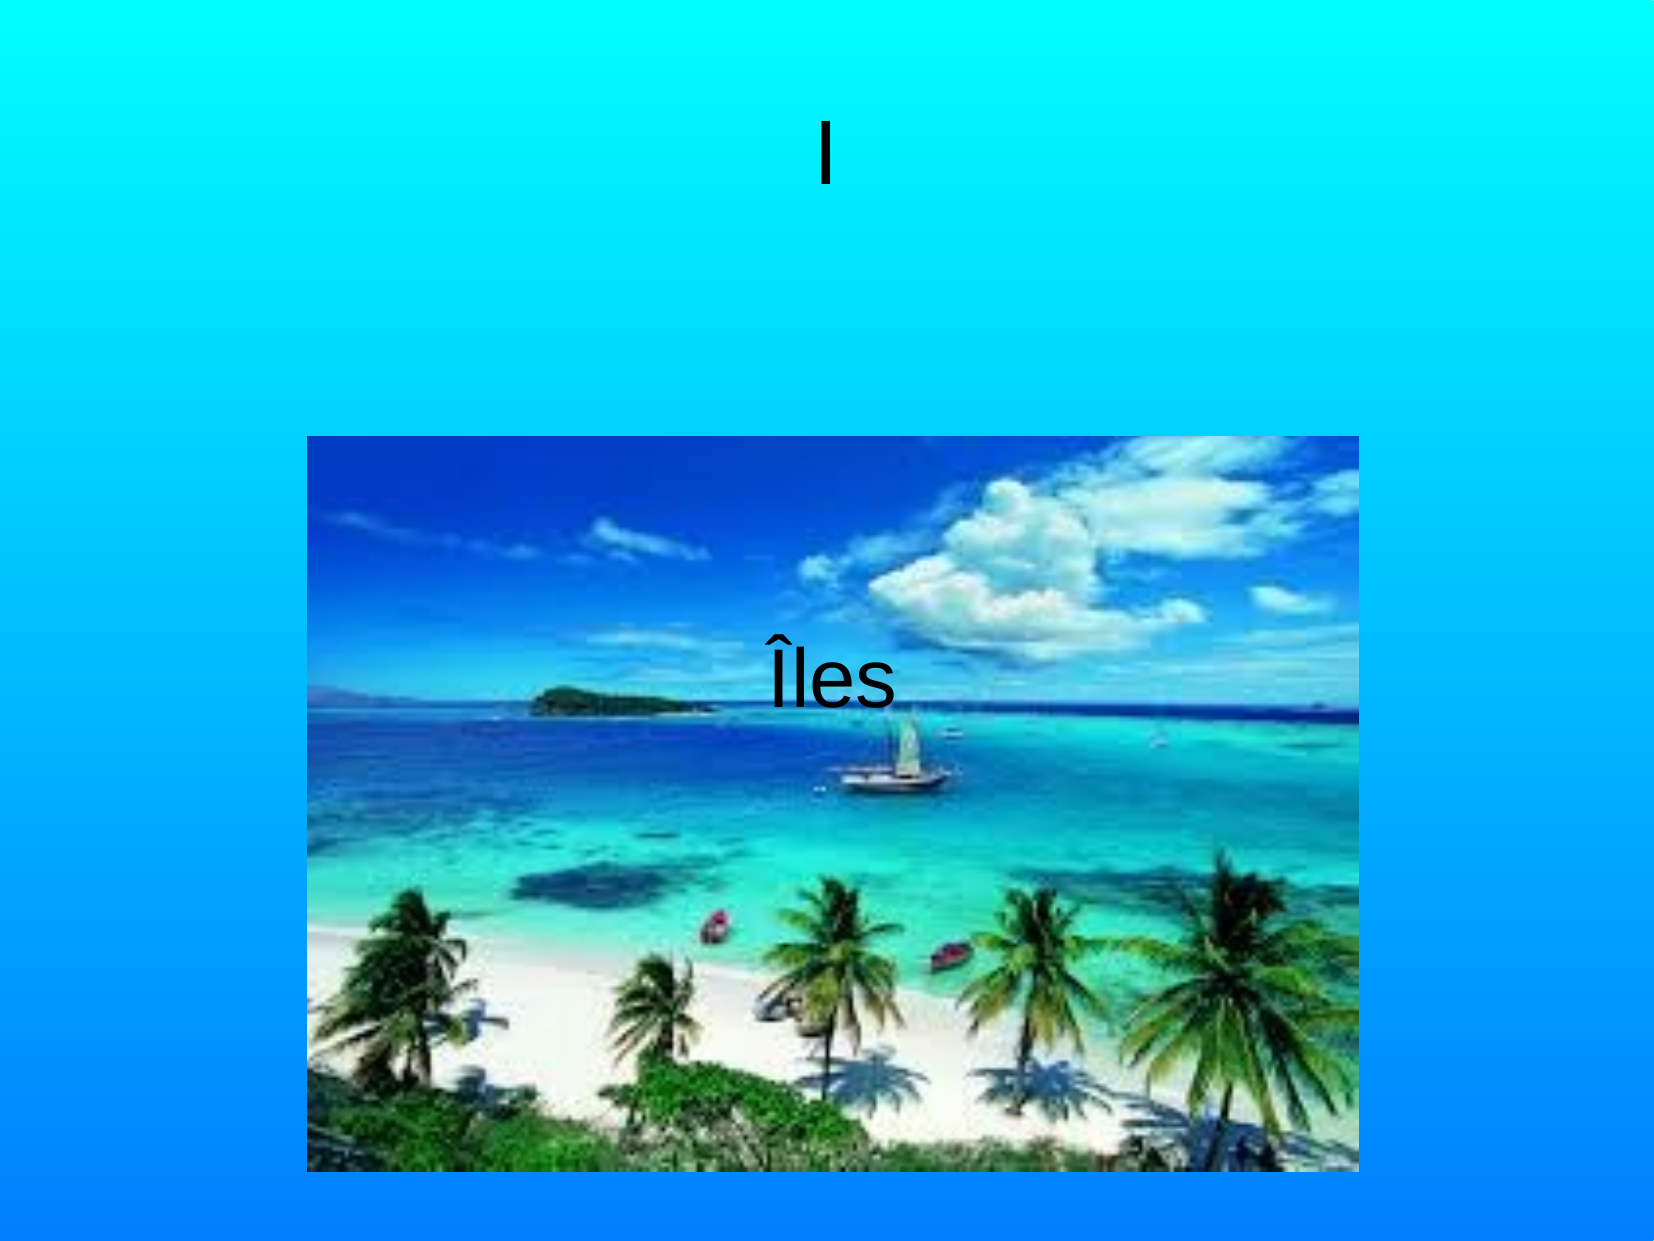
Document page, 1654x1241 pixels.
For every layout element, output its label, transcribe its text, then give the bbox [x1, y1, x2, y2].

picture [0, 436, 1653, 1172]
title I [82, 49, 1571, 257]
